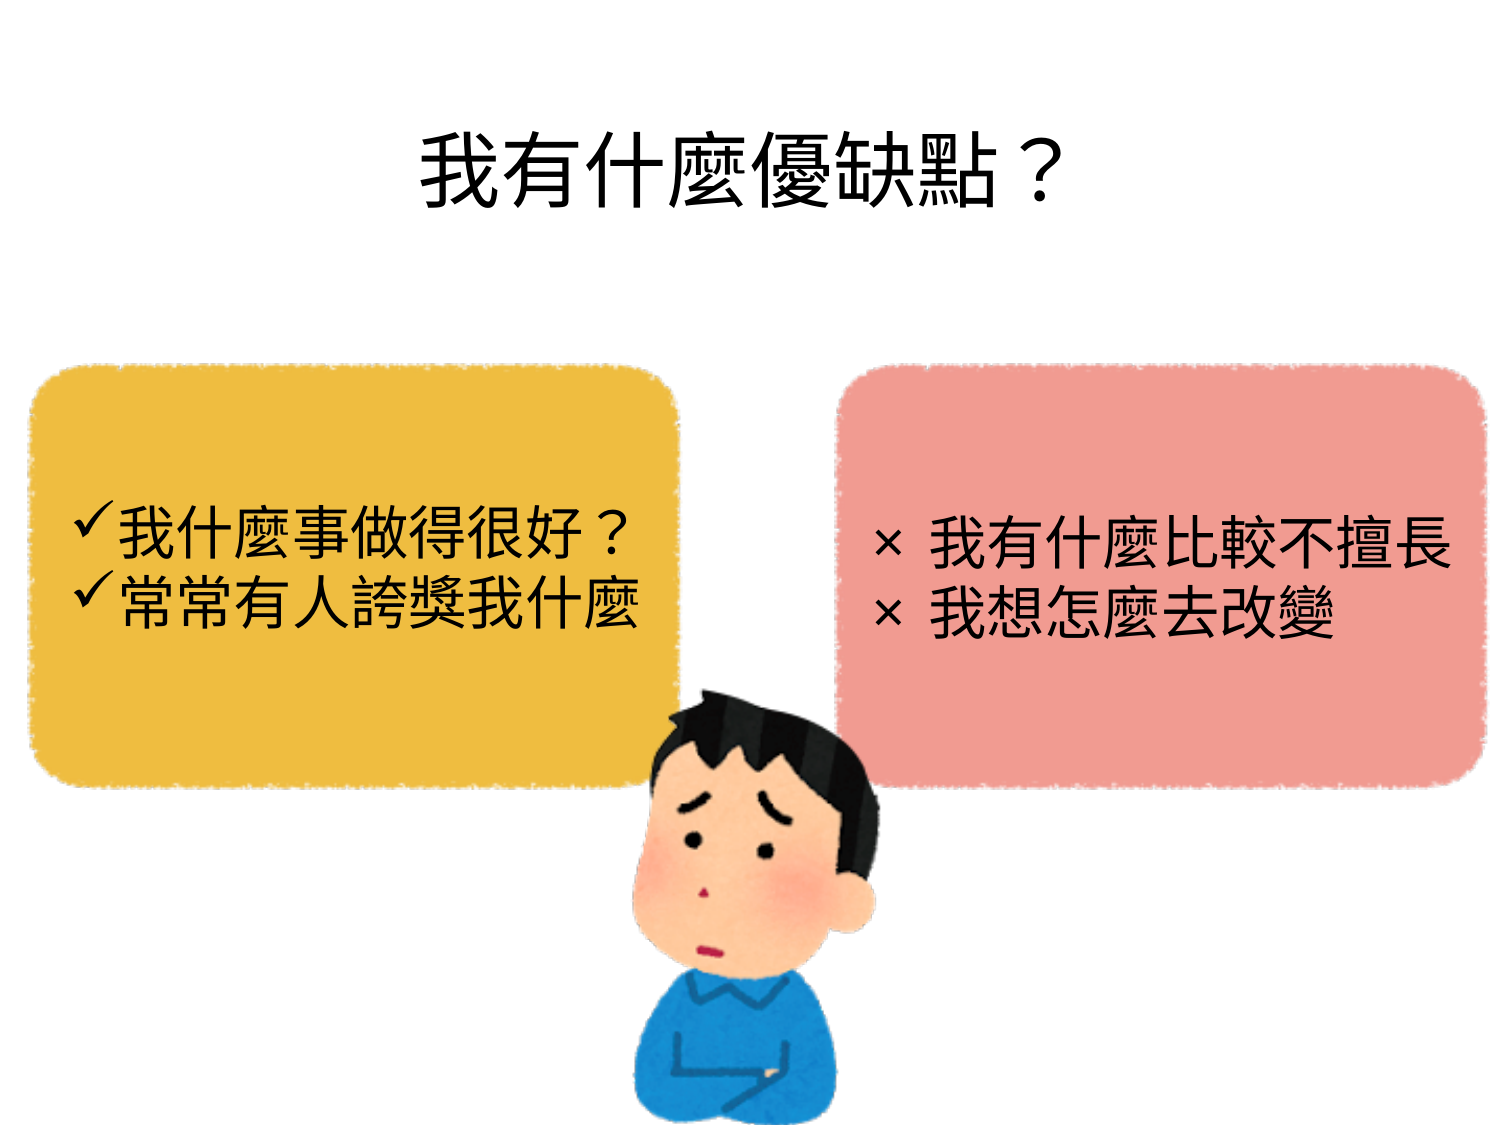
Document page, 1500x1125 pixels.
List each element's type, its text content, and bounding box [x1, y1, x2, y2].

text_box 我有什麼比較不擅長 我想怎麼去改變 [857, 499, 1468, 654]
text_box 我什麼事做得很好？ 常常有人誇獎我什麼 [54, 488, 657, 644]
picture [26, 362, 1492, 1125]
title 我有什麼優缺點？ [103, 59, 1397, 278]
